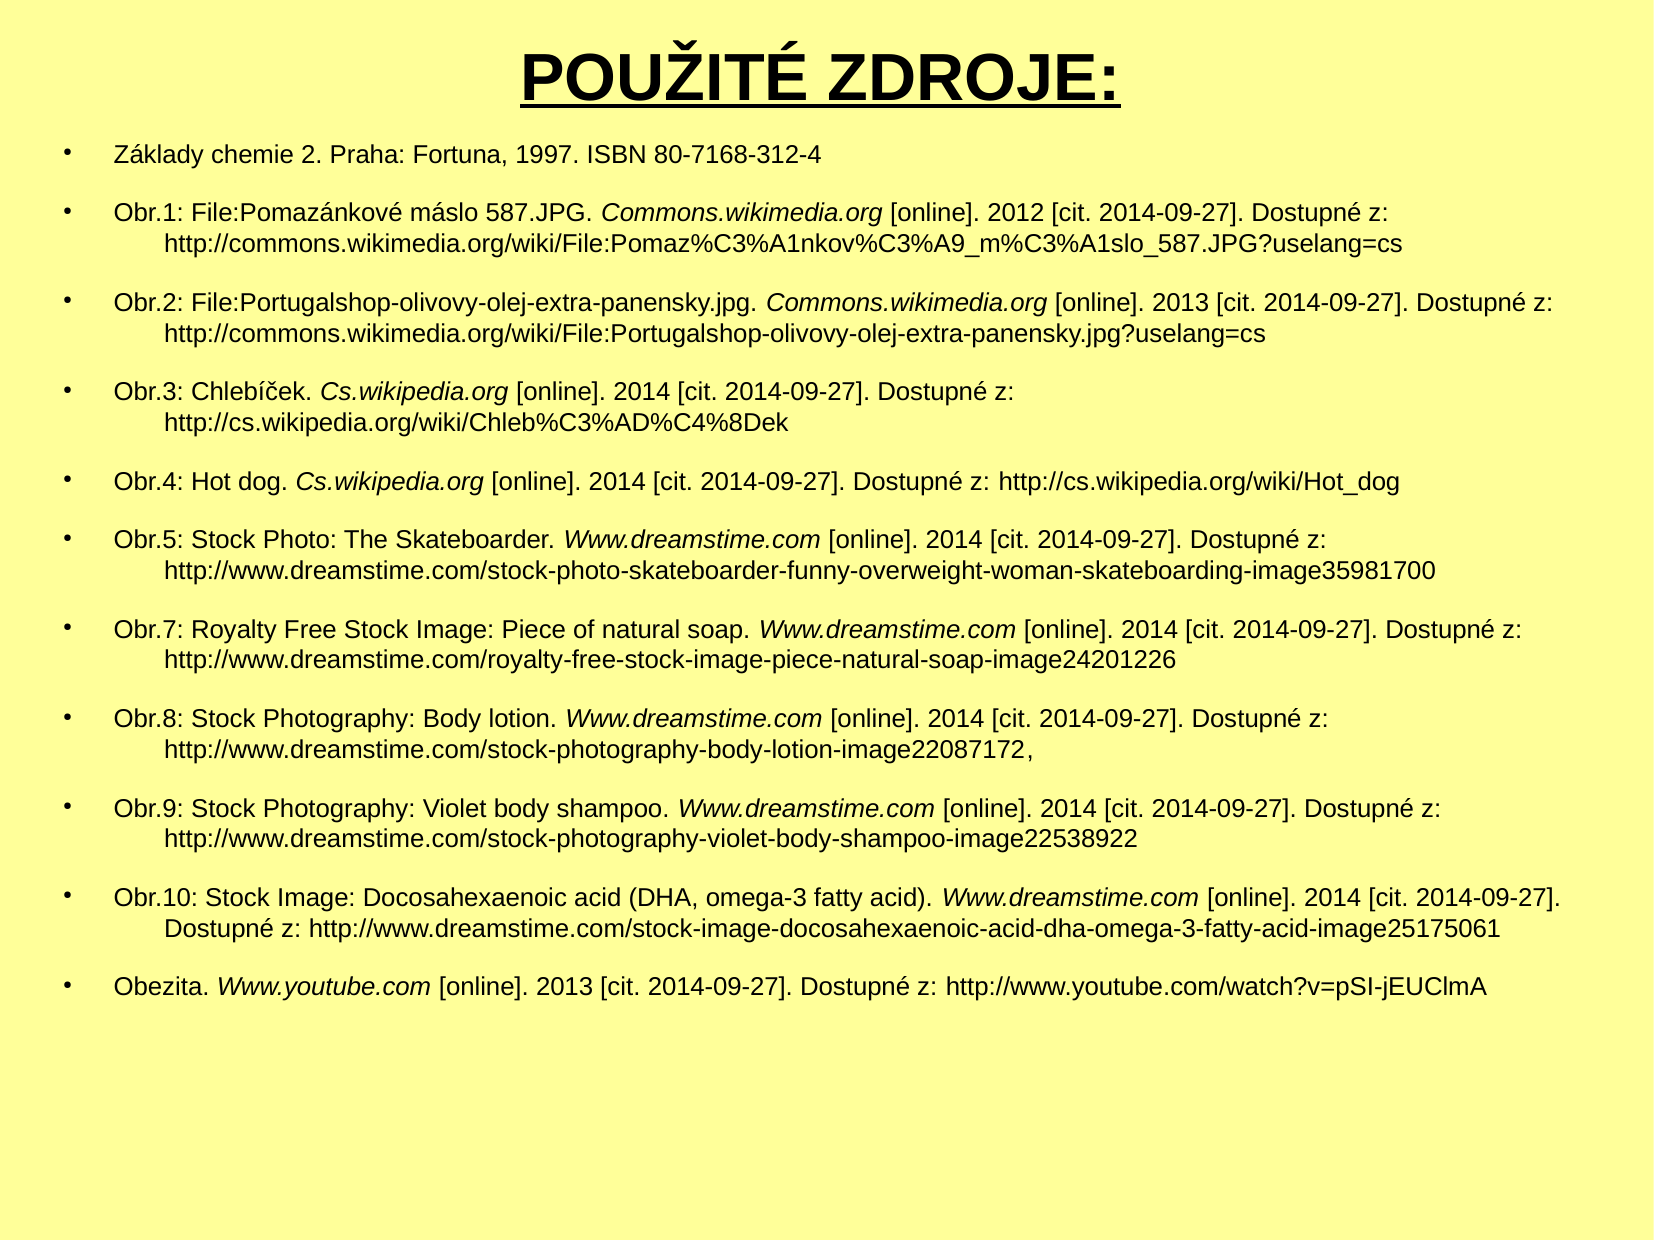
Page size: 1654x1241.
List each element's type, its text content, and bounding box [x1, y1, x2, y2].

list Základy chemie 2. Praha: Fortuna, 1997. ISBN 80-7168-312-4 Obr.1: File:Pomazánkové máslo 587.JPG. Commons.wikimedia.org [online]. 2012 [cit. 2014-09-27]. Dostupné z: http://commons.wikimedia.org/wiki/File:Pomaz%C3%A1nkov%C3%A9_m%C3%A1slo_587.JPG?uselang=cs Obr.2: File:Portugalshop-olivovy-olej-extra-panensky.jpg. Commons.wikimedia.org [online]. 2013 [cit. 2014-09-27]. Dostupné z: http://commons.wikimedia.org/wiki/File:Portugalshop-olivovy-olej-extra-panensky.jpg?uselang=cs Obr.3: Chlebíček. Cs.wikipedia.org [online]. 2014 [cit. 2014-09-27]. Dostupné z: http://cs.wikipedia.org/wiki/Chleb%C3%AD%C4%8Dek Obr.4: Hot dog. Cs.wikipedia.org [online]. 2014 [cit. 2014-09-27]. Dostupné z: http://cs.wikipedia.org/wiki/Hot_dog Obr.5: Stock Photo: The Skateboarder. Www.dreamstime.com [online]. 2014 [cit. 2014-09-27]. Dostupné z: http://www.dreamstime.com/stock-photo-skateboarder-funny-overweight-woman-skateboarding-image35981700 Obr.7: Royalty Free Stock Image: Piece of natural soap. Www.dreamstime.com [online]. 2014 [cit. 2014-09-27]. Dostupné z: http://www.dreamstime.com/royalty-free-stock-image-piece-natural-soap-image24201226 Obr.8: Stock Photography: Body lotion. Www.dreamstime.com [online]. 2014 [cit. 2014-09-27]. Dostupné z: http://www.dreamstime.com/stock-photography-body-lotion-image22087172, Obr.9: Stock Photography: Violet body shampoo. Www.dreamstime.com [online]. 2014 [cit. 2014-09-27]. Dostupné z: http://www.dreamstime.com/stock-photography-violet-body-shampoo-image22538922 Obr.10: Stock Image: Docosahexaenoic acid (DHA, omega-3 fatty acid). Www.dreamstime.com [online]. 2014 [cit. 2014-09-27]. Dostupné z: http://www.dreamstime.com/stock-image-docosahexaenoic-acid-dha-omega-3-fatty-acid-image25175061 Obezita. Www.youtube.com [online]. 2013 [cit. 2014-09-27]. Dostupné z: http://www.youtube.com/watch?v=pSI-jEUClmA [29, 62, 1625, 1004]
title POUŽITÉ ZDROJE: [76, 0, 1565, 62]
